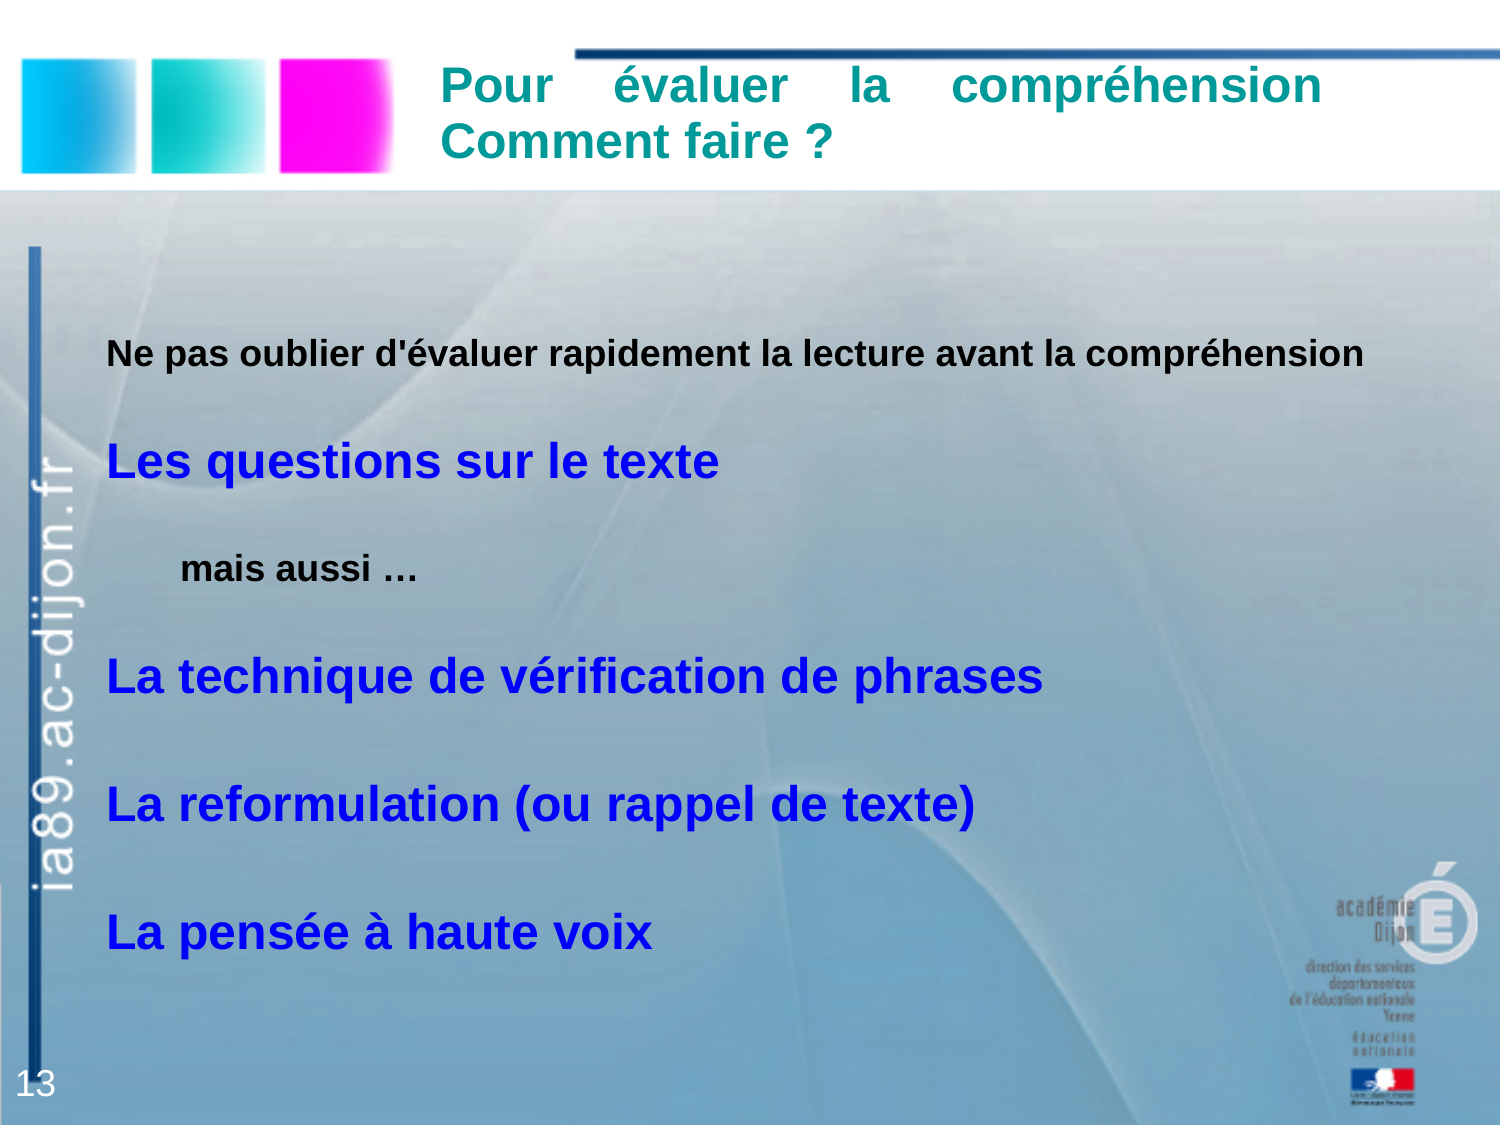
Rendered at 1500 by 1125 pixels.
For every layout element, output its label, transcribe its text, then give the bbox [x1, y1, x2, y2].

title Pour évaluer la compréhension Comment faire ? [425, 42, 1459, 185]
picture [0, 0, 1500, 1125]
text_box <numéro> [0, 1051, 657, 1123]
subtitle Ne pas oublier d'évaluer rapidement la lecture avant la compréhension Les questions sur le texte mais aussi … La technique de vérification de phrases La reformulation (ou rappel de texte) La pensée à haute voix [106, 319, 1409, 973]
